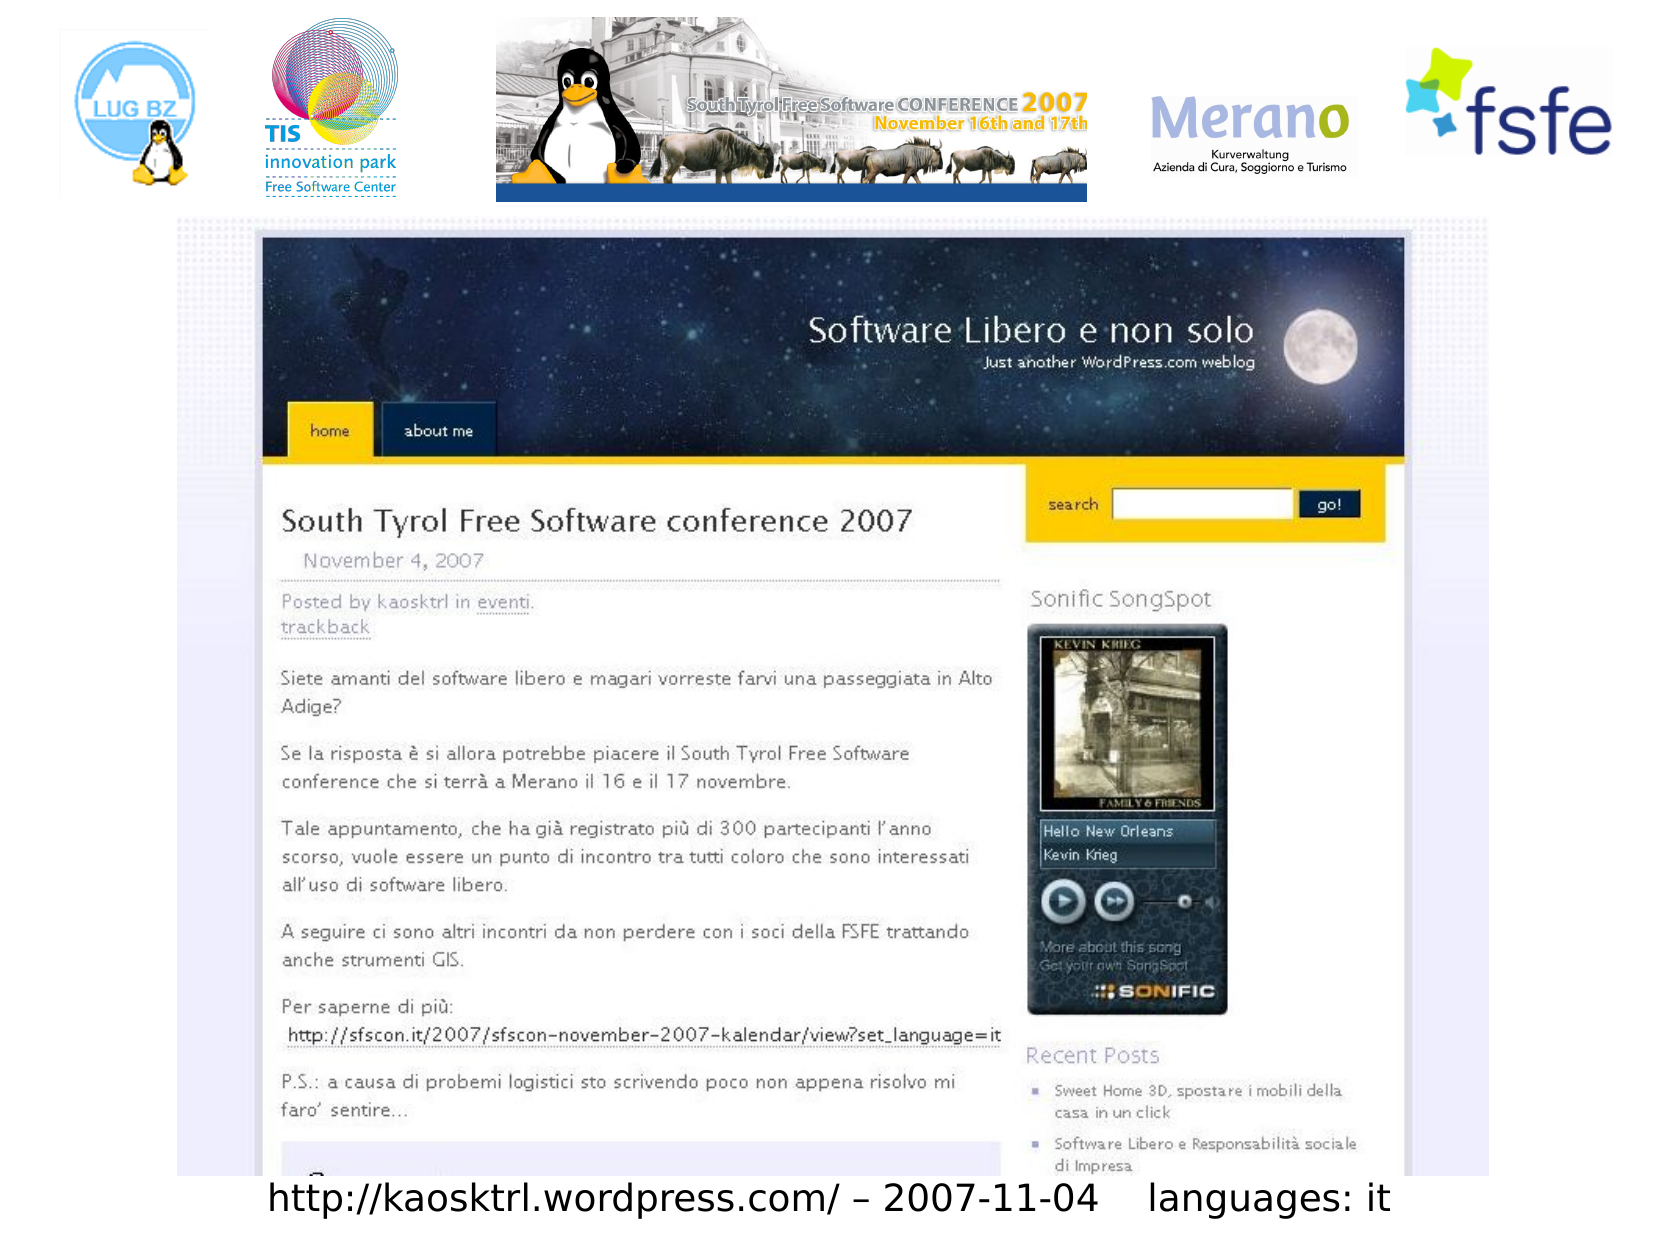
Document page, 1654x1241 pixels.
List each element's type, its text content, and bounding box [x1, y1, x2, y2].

picture [1151, 96, 1359, 177]
picture [59, 29, 220, 198]
picture [496, 17, 1087, 202]
picture [265, 18, 398, 197]
picture [1405, 47, 1613, 156]
picture [177, 216, 1489, 1176]
text_box http://kaosktrl.wordpress.com/ – 2007-11-04 languages: it [194, 1169, 1465, 1228]
